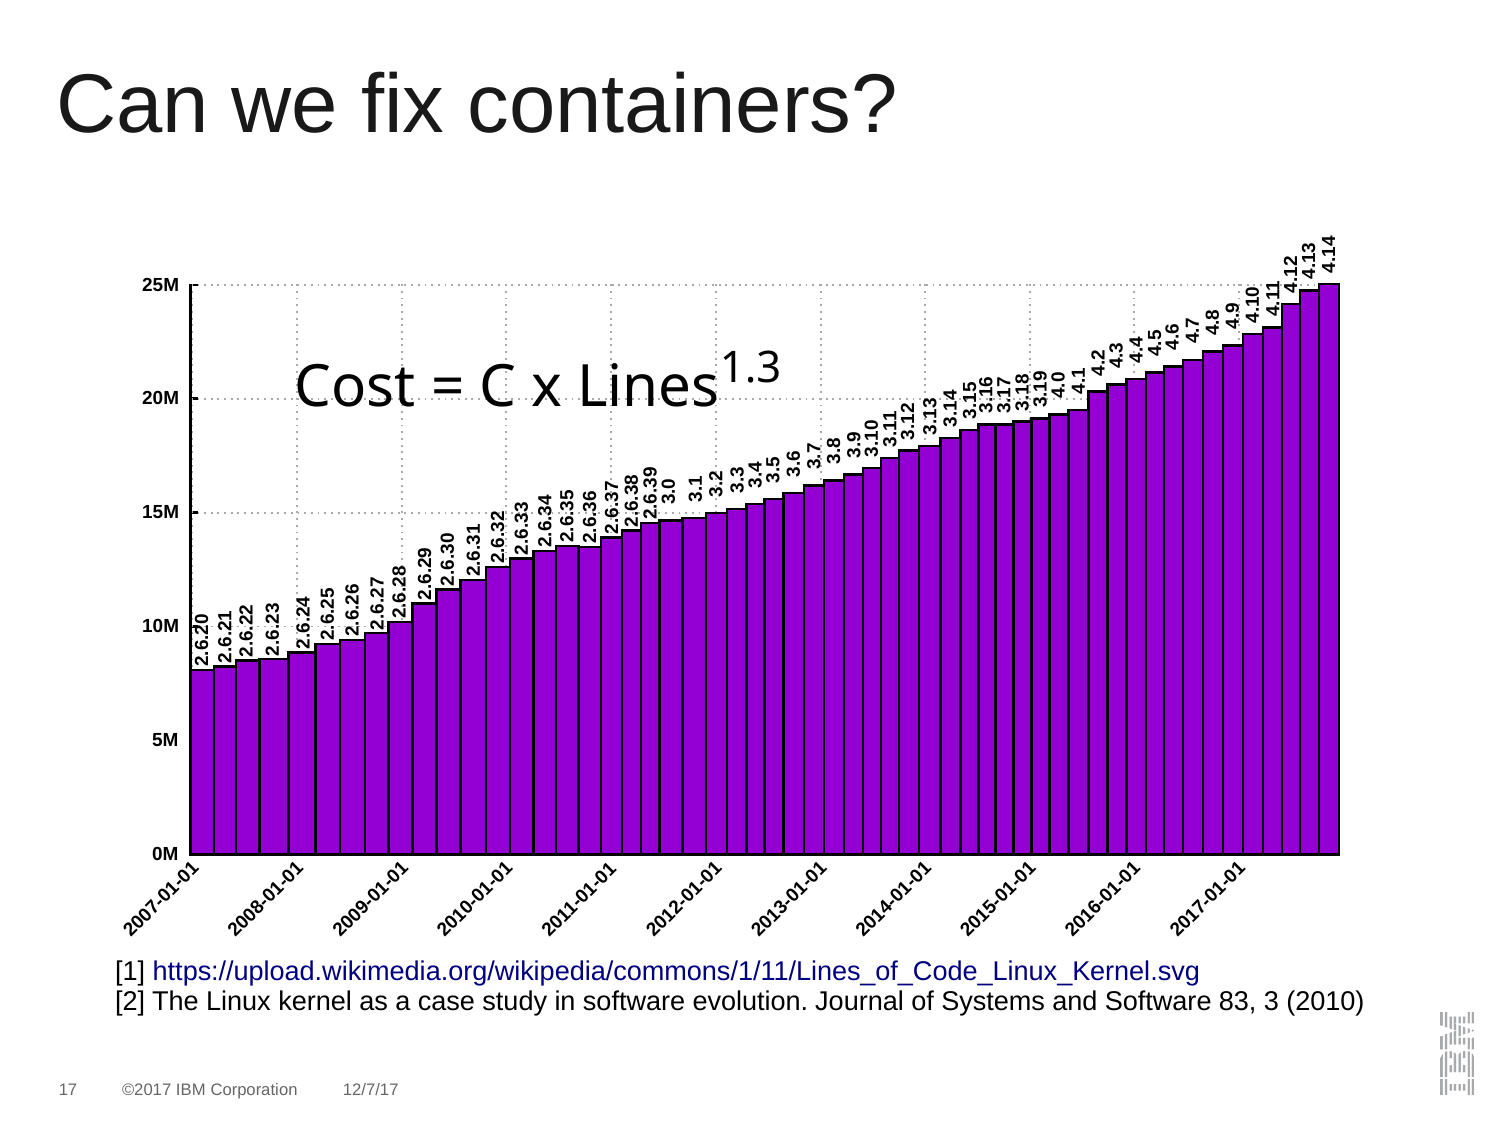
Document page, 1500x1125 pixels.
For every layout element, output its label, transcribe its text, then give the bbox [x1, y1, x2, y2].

picture [1440, 1024, 1474, 1095]
text_box Can we fix containers? [56, 49, 1440, 200]
text_box [1] https://upload.wikimedia.org/wikipedia/commons/1/11/Lines_of_Code_Linux_Kernel.svg [2] The Linux kernel as a case study in software evolution. Journal of Systems and Software 83, 3 (2010) [100, 948, 1500, 1024]
text_box Cost = C x Lines1.3 [280, 319, 881, 489]
picture [117, 218, 1380, 977]
